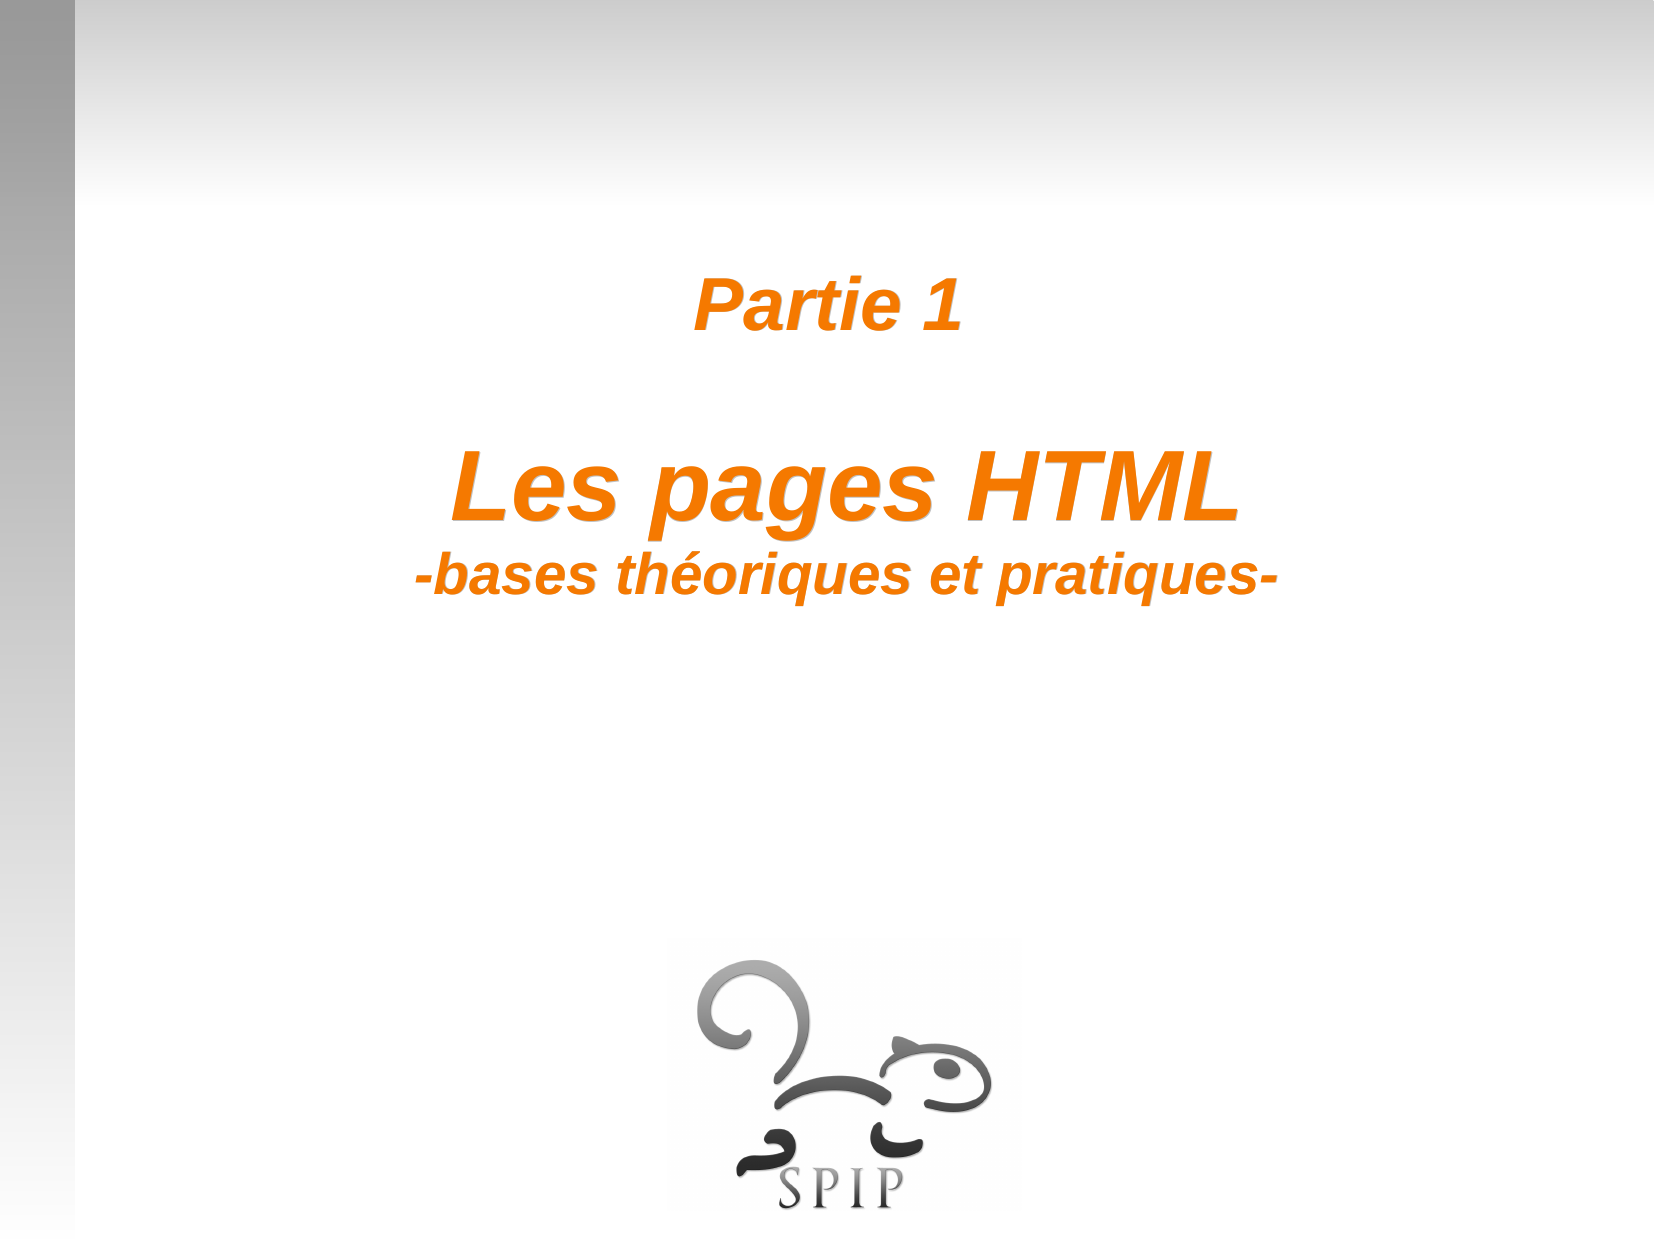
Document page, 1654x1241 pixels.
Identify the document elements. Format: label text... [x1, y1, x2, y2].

title Partie 1 Les pages HTML -bases théoriques et pratiques- [123, 225, 1536, 727]
picture [667, 938, 1022, 1211]
